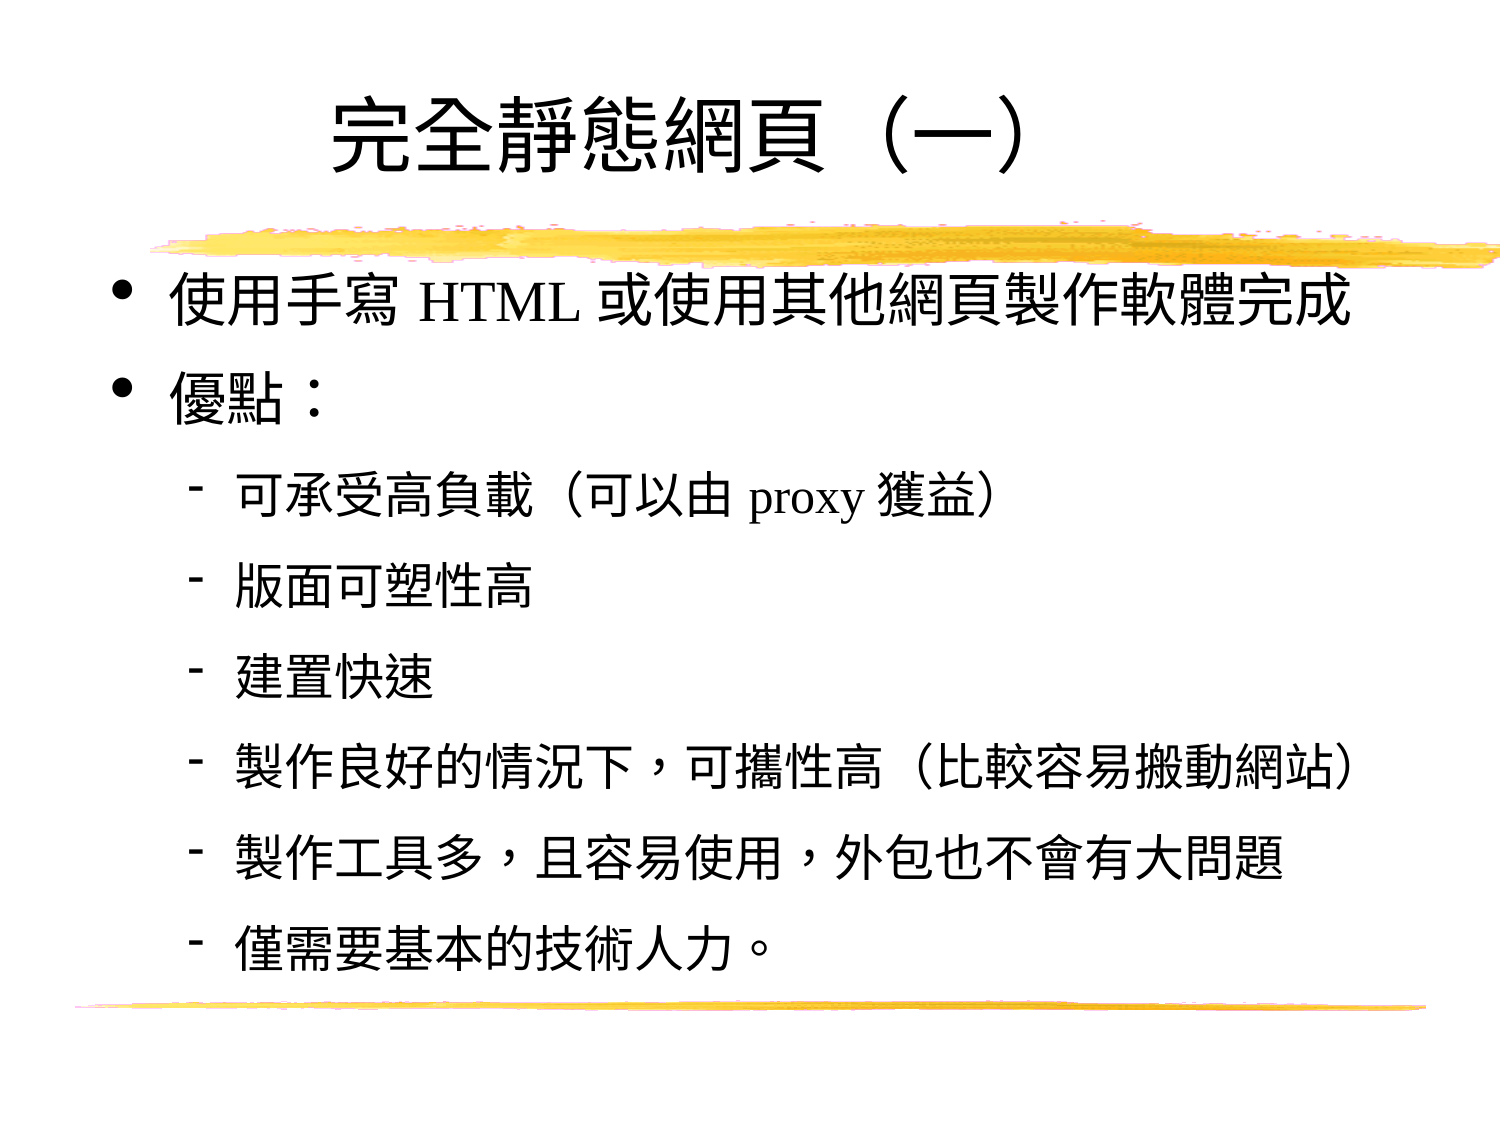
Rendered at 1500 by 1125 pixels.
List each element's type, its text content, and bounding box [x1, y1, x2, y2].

title 完全靜態網頁（一） [66, 30, 1342, 231]
picture [75, 999, 1426, 1013]
picture [150, 215, 1500, 279]
list 使用手寫HTML或使用其他網頁製作軟體完成 優點： 可承受高負載（可以由proxy獲益） 版面可塑性高 建置快速 製作良好的情況下，可攜性高（比較容易搬動網站） 製作工具多，且容易使用，外包也不會有大問題 僅需要基本的技術人力。 [112, 254, 1388, 997]
